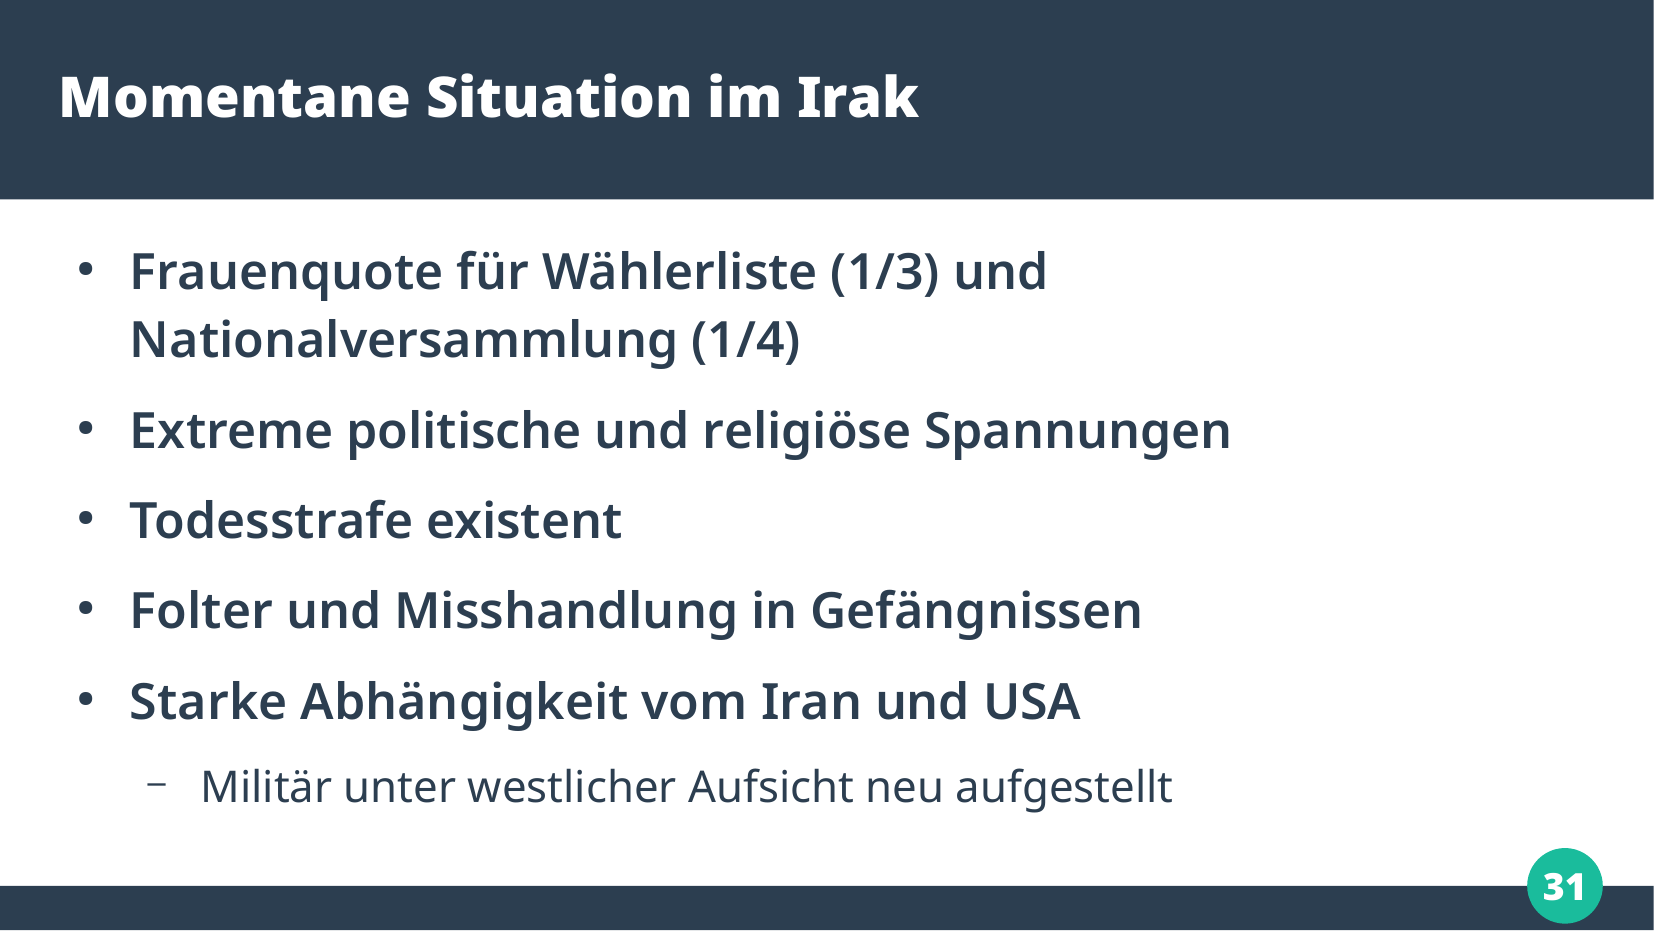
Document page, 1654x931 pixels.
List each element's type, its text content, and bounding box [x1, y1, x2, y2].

title Momentane Situation im Irak [59, 37, 1595, 155]
list Frauenquote für Wählerliste (1/3) und Nationalversammlung (1/4) Extreme politische und religiöse Spannungen Todesstrafe existent Folter und Misshandlung in Gefängnissen Starke Abhängigkeit vom Iran und USA Militär unter westlicher Aufsicht neu aufgestellt [59, 236, 1595, 857]
